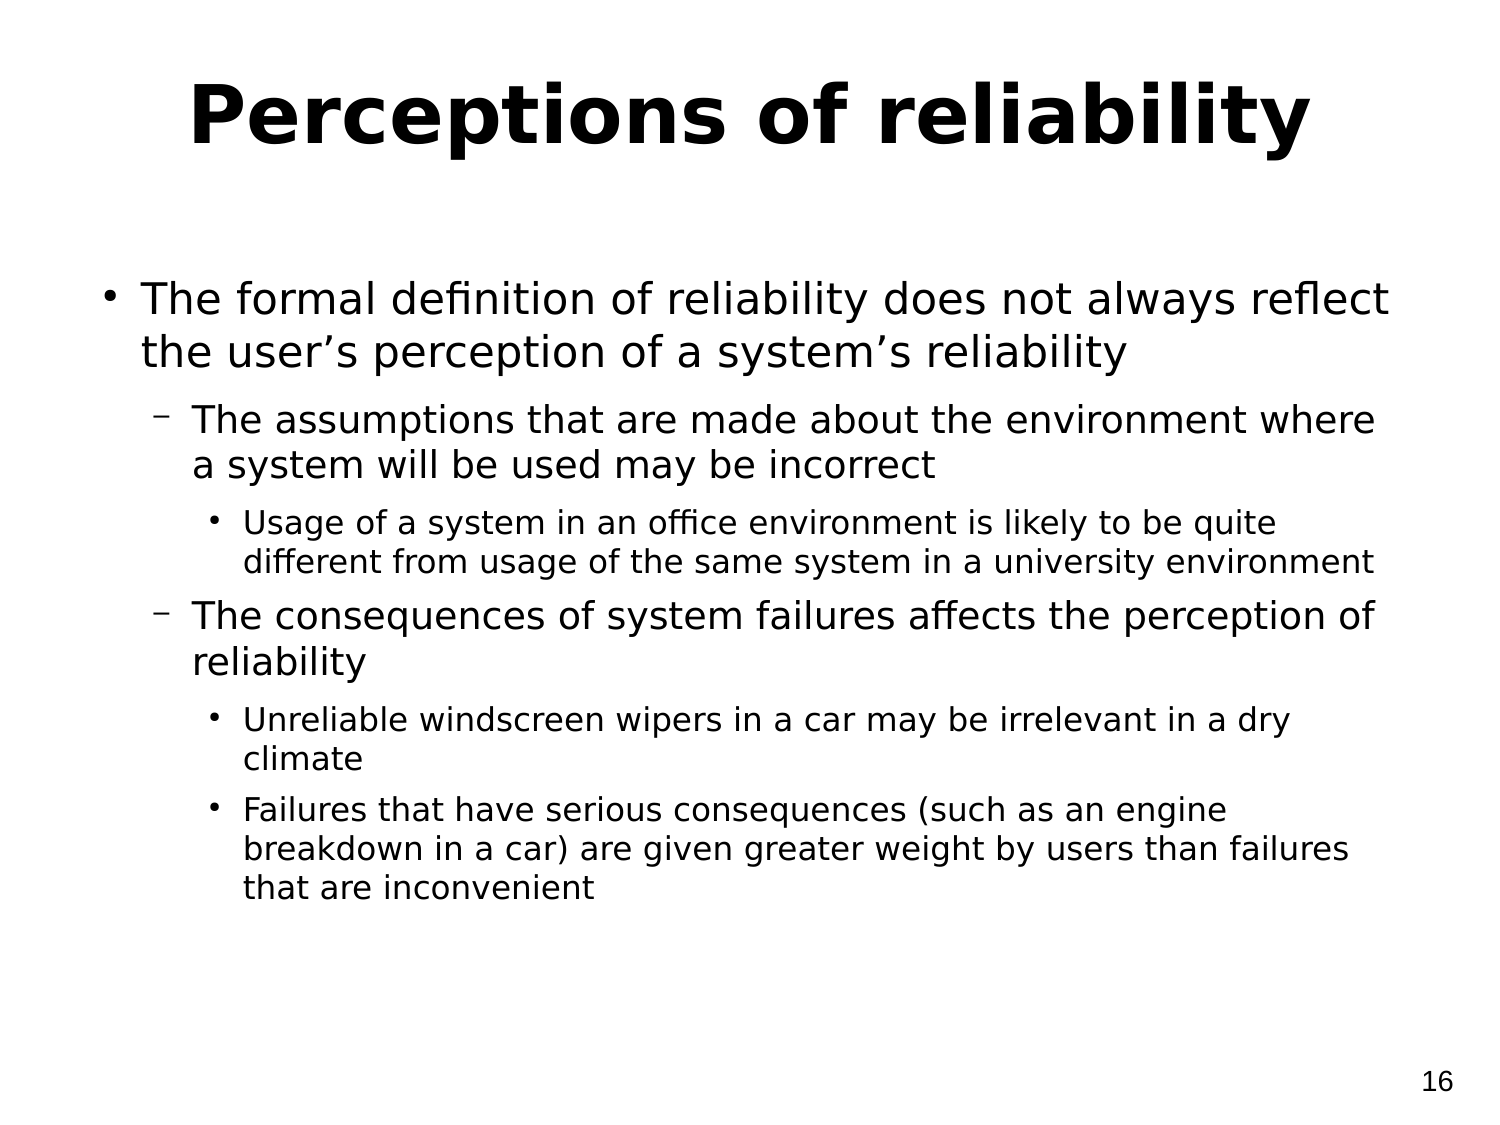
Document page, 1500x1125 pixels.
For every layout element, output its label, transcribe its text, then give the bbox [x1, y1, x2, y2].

title Perceptions of reliability [75, 44, 1425, 177]
list The formal definition of reliability does not always reflect the user’s perception of a system’s reliability The assumptions that are made about the environment where a system will be used may be incorrect Usage of a system in an office environment is likely to be quite different from usage of the same system in a university environment The consequences of system failures affects the perception of reliability Unreliable windscreen wipers in a car may be irrelevant in a dry climate Failures that have serious consequences (such as an engine breakdown in a car) are given greater weight by users than failures that are inconvenient [75, 263, 1425, 916]
